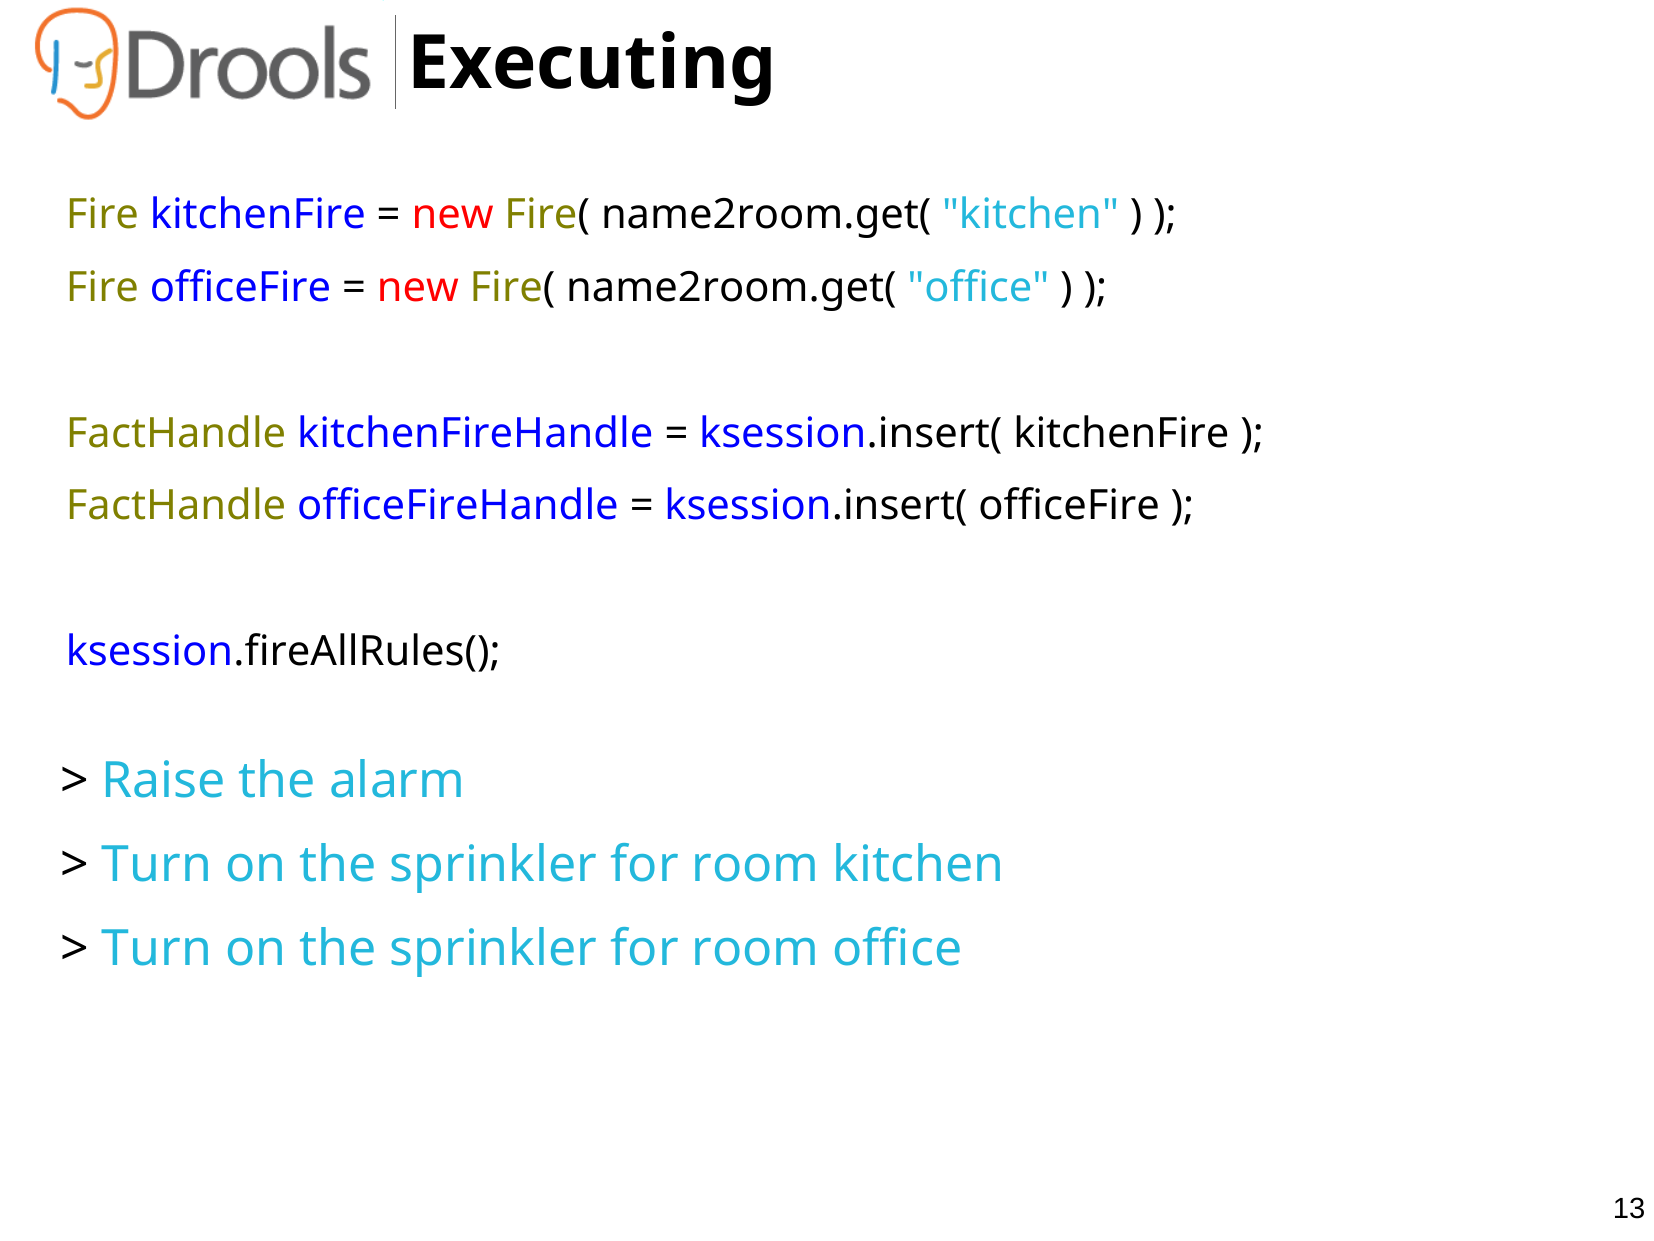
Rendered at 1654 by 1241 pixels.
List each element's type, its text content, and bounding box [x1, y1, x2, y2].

list Fire kitchenFire = new Fire( name2room.get( "kitchen" ) ); Fire officeFire = new Fire( name2room.get( "office" ) ); FactHandle kitchenFireHandle = ksession.insert( kitchenFire ); FactHandle officeFireHandle = ksession.insert( officeFire ); ksession.fireAllRules(); [65, 183, 1627, 710]
list > Raise the alarm > Turn on the sprinkler for room kitchen > Turn on the sprinkler for room office [60, 743, 1567, 957]
picture [29, 0, 384, 126]
title Executing [407, 6, 1618, 113]
